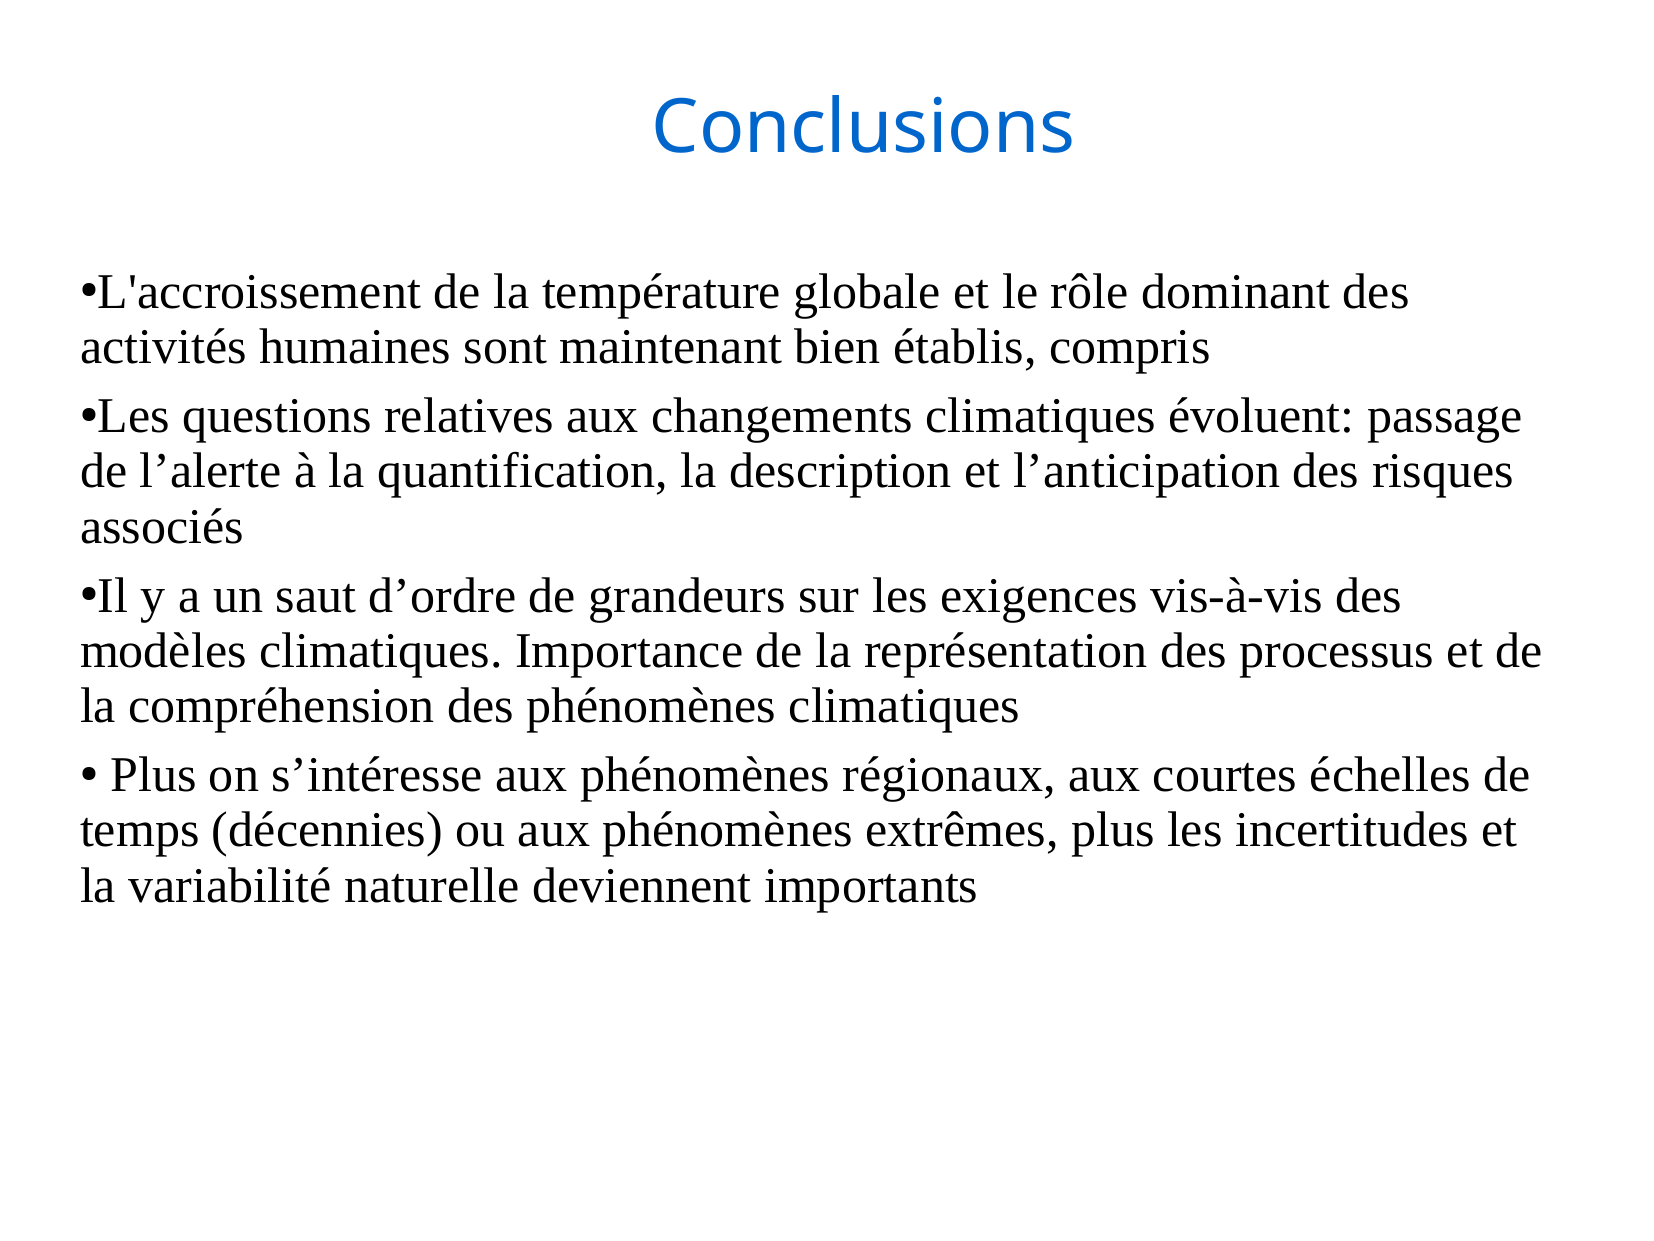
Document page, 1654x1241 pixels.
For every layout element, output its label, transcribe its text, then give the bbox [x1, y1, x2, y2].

text_box Conclusions [638, 65, 1090, 182]
text_box L'accroissement de la température globale et le rôle dominant des activités humaines sont maintenant bien établis, compris Les questions relatives aux changements climatiques évoluent: passage de l’alerte à la quantification, la description et l’anticipation des risques associés Il y a un saut d’ordre de grandeurs sur les exigences vis-à-vis des modèles climatiques. Importance de la représentation des processus et de la compréhension des phénomènes climatiques Plus on s’intéresse aux phénomènes régionaux, aux courtes échelles de temps (décennies) ou aux phénomènes extrêmes, plus les incertitudes et la variabilité naturelle deviennent importants [66, 201, 1571, 1011]
